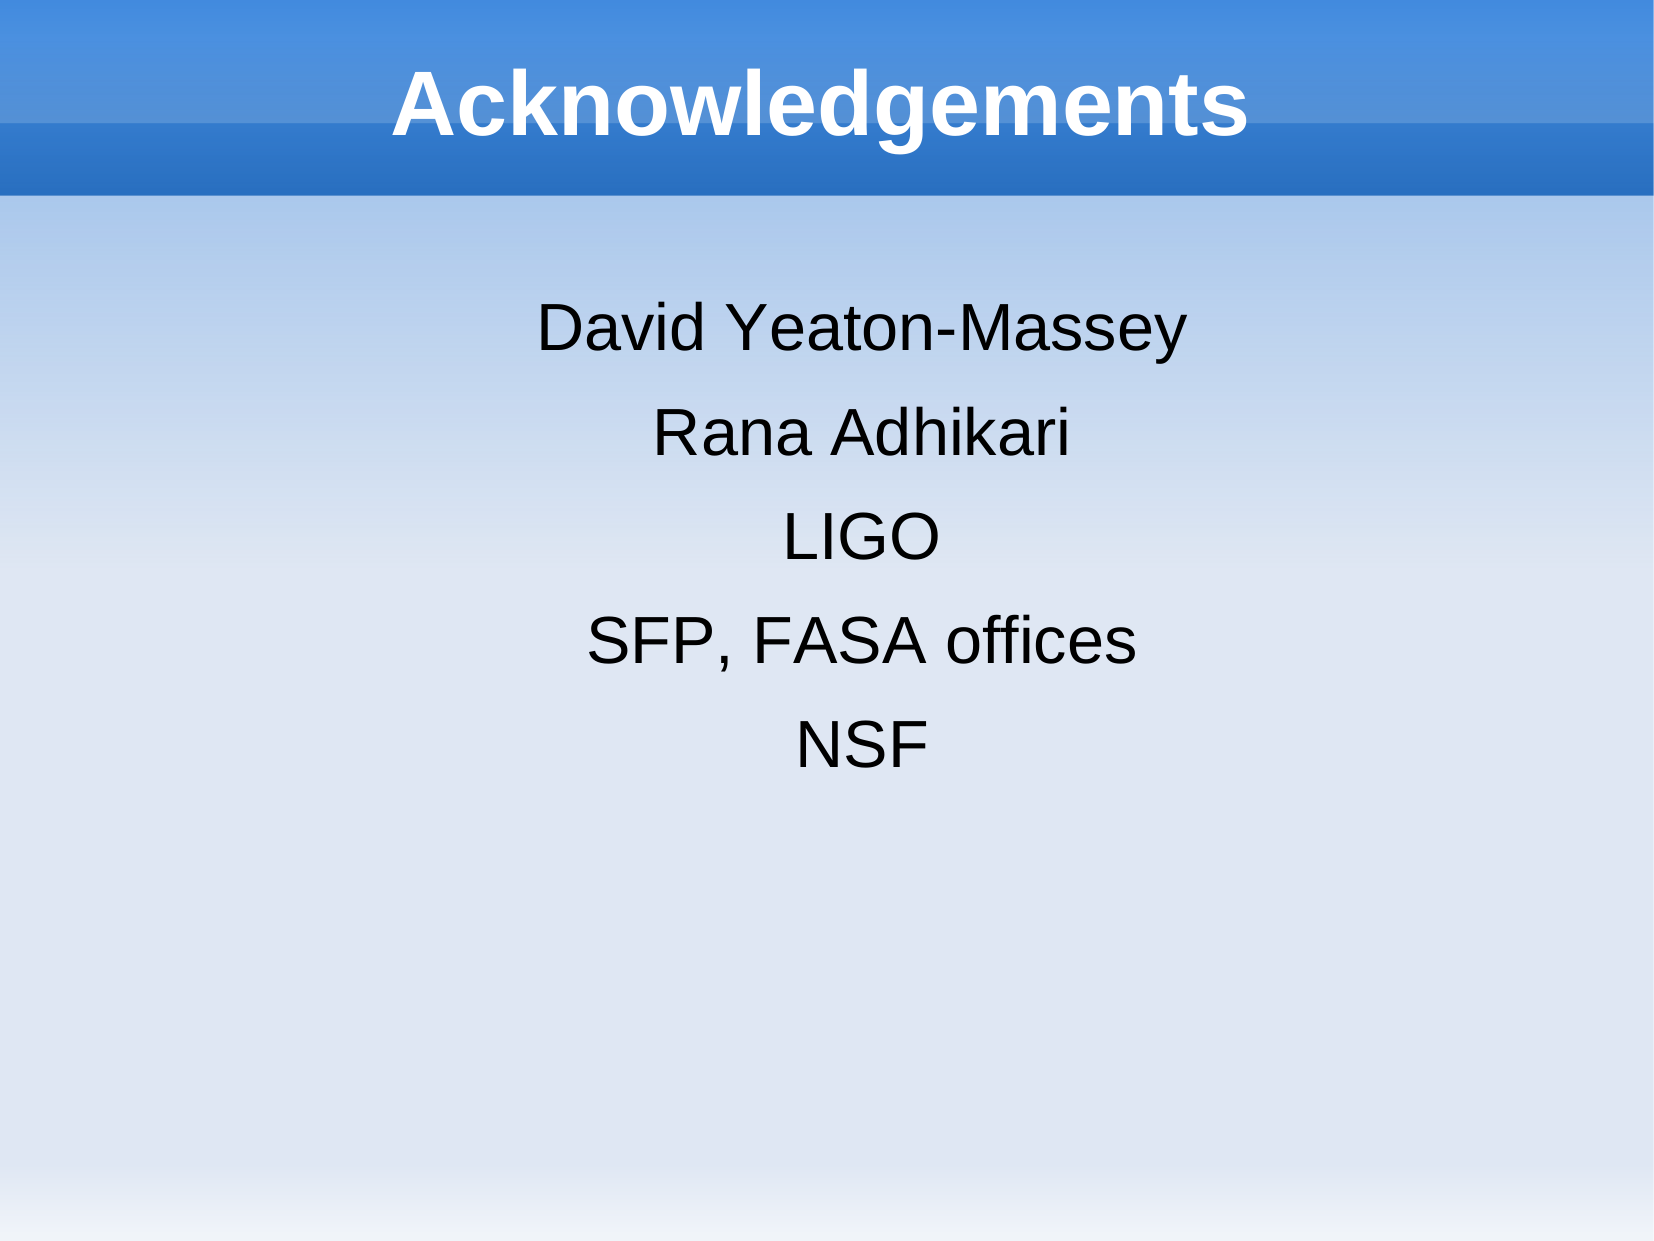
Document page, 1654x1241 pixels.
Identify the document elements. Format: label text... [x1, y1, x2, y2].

list David Yeaton-Massey Rana Adhikari LIGO SFP, FASA offices NSF [82, 290, 1571, 1109]
picture [0, 0, 1654, 1241]
title Acknowledgements [76, 0, 1565, 208]
